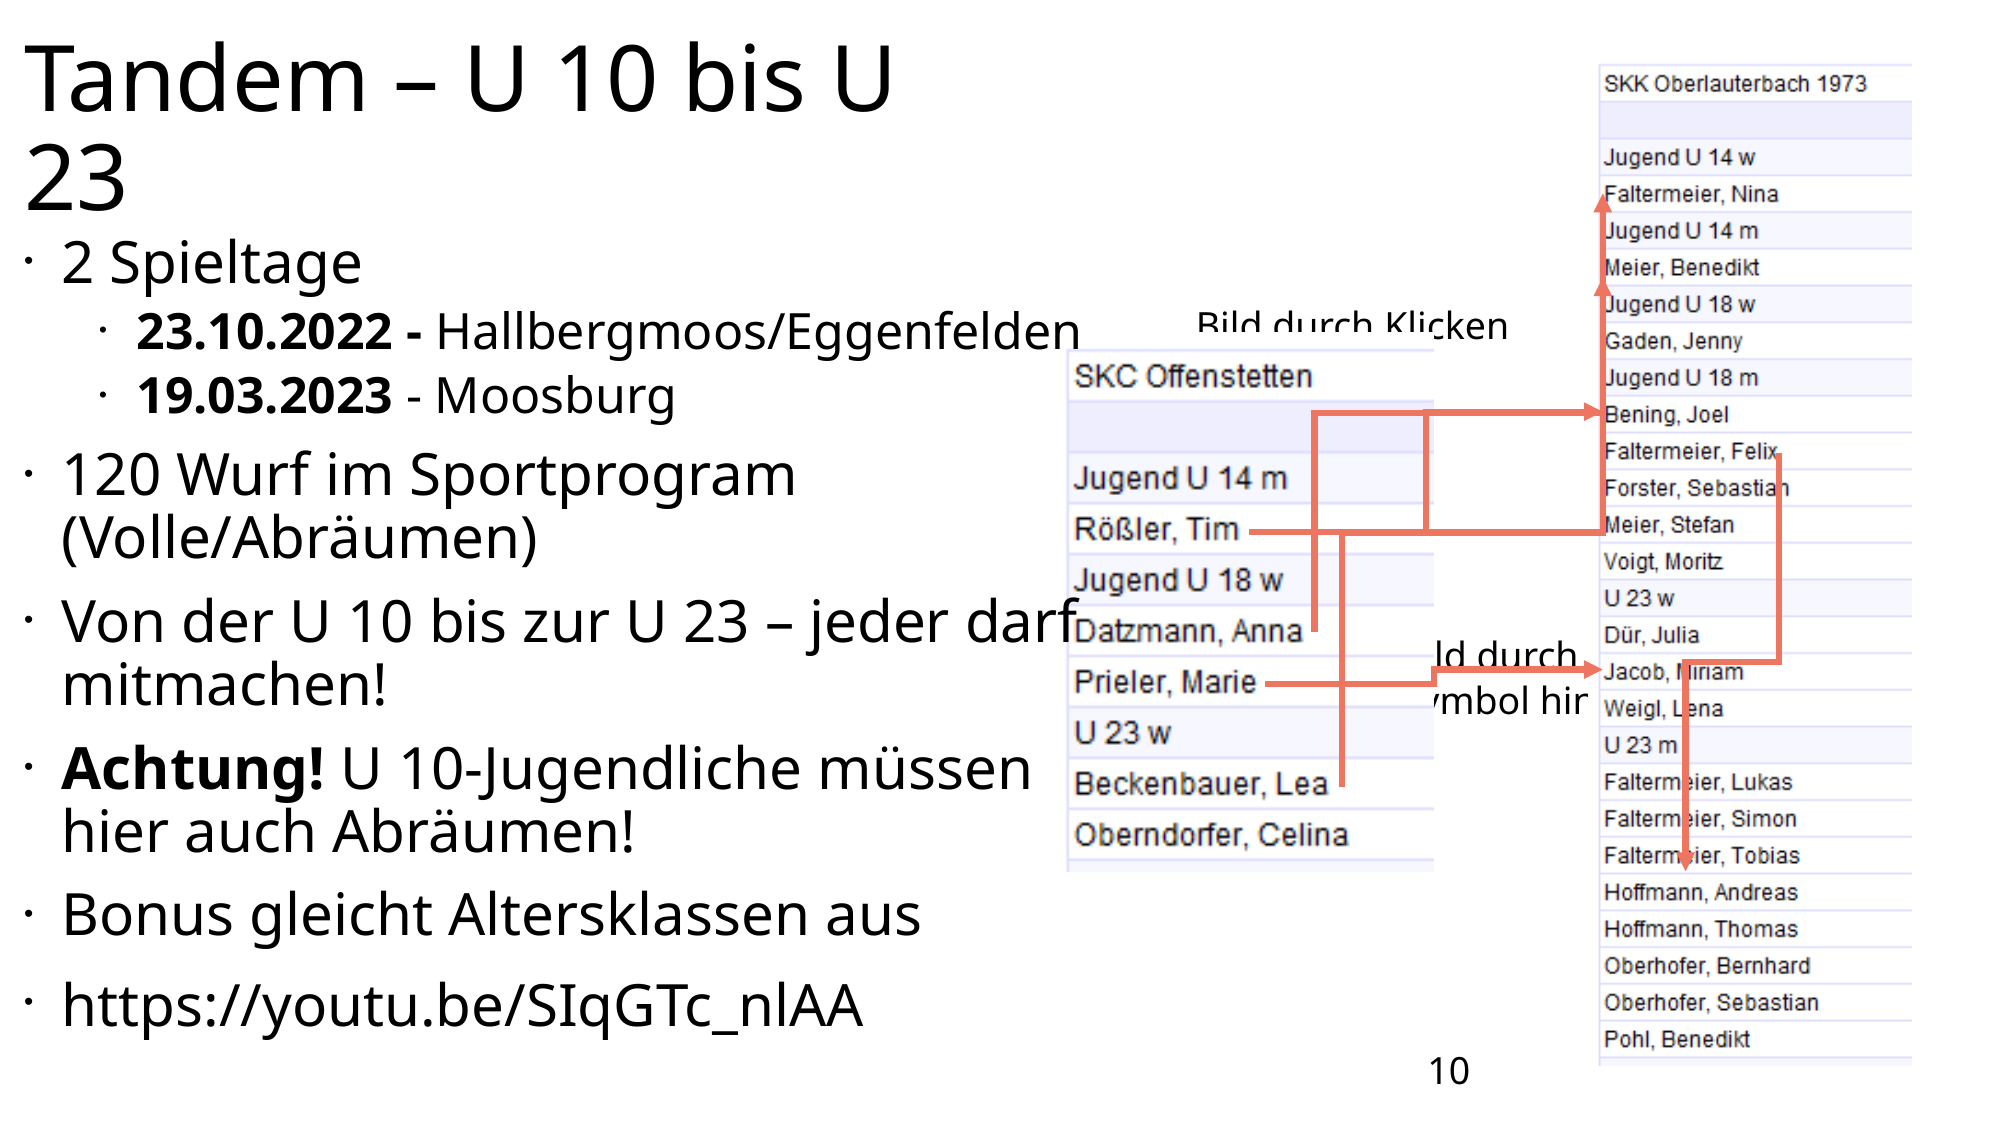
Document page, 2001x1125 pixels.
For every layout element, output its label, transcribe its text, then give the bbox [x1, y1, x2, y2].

picture [1345, 536, 1434, 681]
picture [1588, 416, 1600, 529]
picture [1140, 332, 1434, 872]
title Tandem – U 10 bis U 23 [9, 22, 962, 225]
text_box 2 Spieltage 23.10.2022 - Hallbergmoos/Eggenfelden 19.03.2023 - Moosburg 120 Wurf im Sportprogram (Volle/Abräumen) Von der U 10 bis zur U 23 – jeder darf mitmachen! Achtung! U 10-Jugendliche müssen hier auch Abräumen! Bonus gleicht Altersklassen aus https://youtu.be/SIqGTc_nlAA [9, 225, 1140, 1036]
picture [1429, 416, 1434, 529]
slide_number <Nummer> [1412, 1042, 1863, 1103]
picture [1318, 416, 1423, 529]
picture [1588, 59, 1912, 1066]
